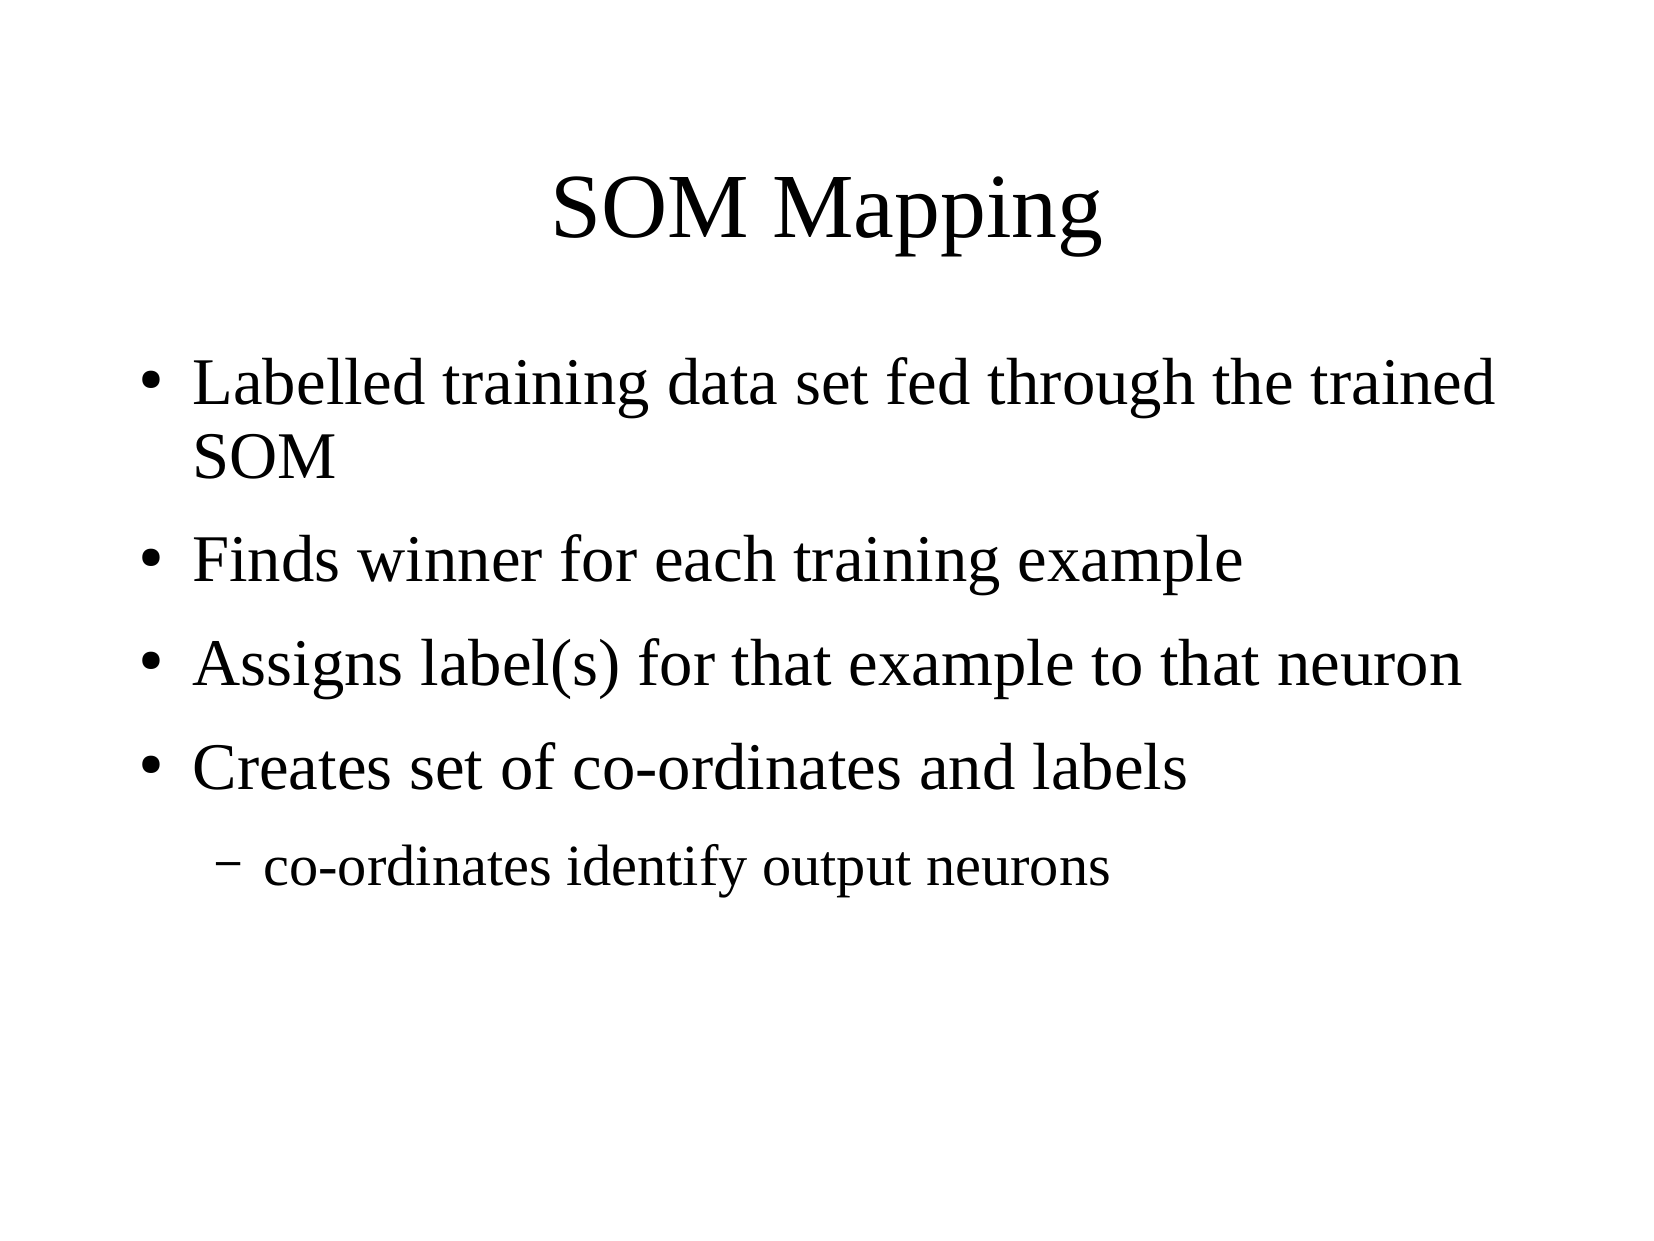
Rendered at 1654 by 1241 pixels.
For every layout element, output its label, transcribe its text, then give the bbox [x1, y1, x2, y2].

title SOM Mapping [121, 102, 1534, 311]
list Labelled training data set fed through the trained SOM Finds winner for each training example Assigns label(s) for that example to that neuron Creates set of co-ordinates and labels co-ordinates identify output neurons [121, 344, 1534, 1127]
